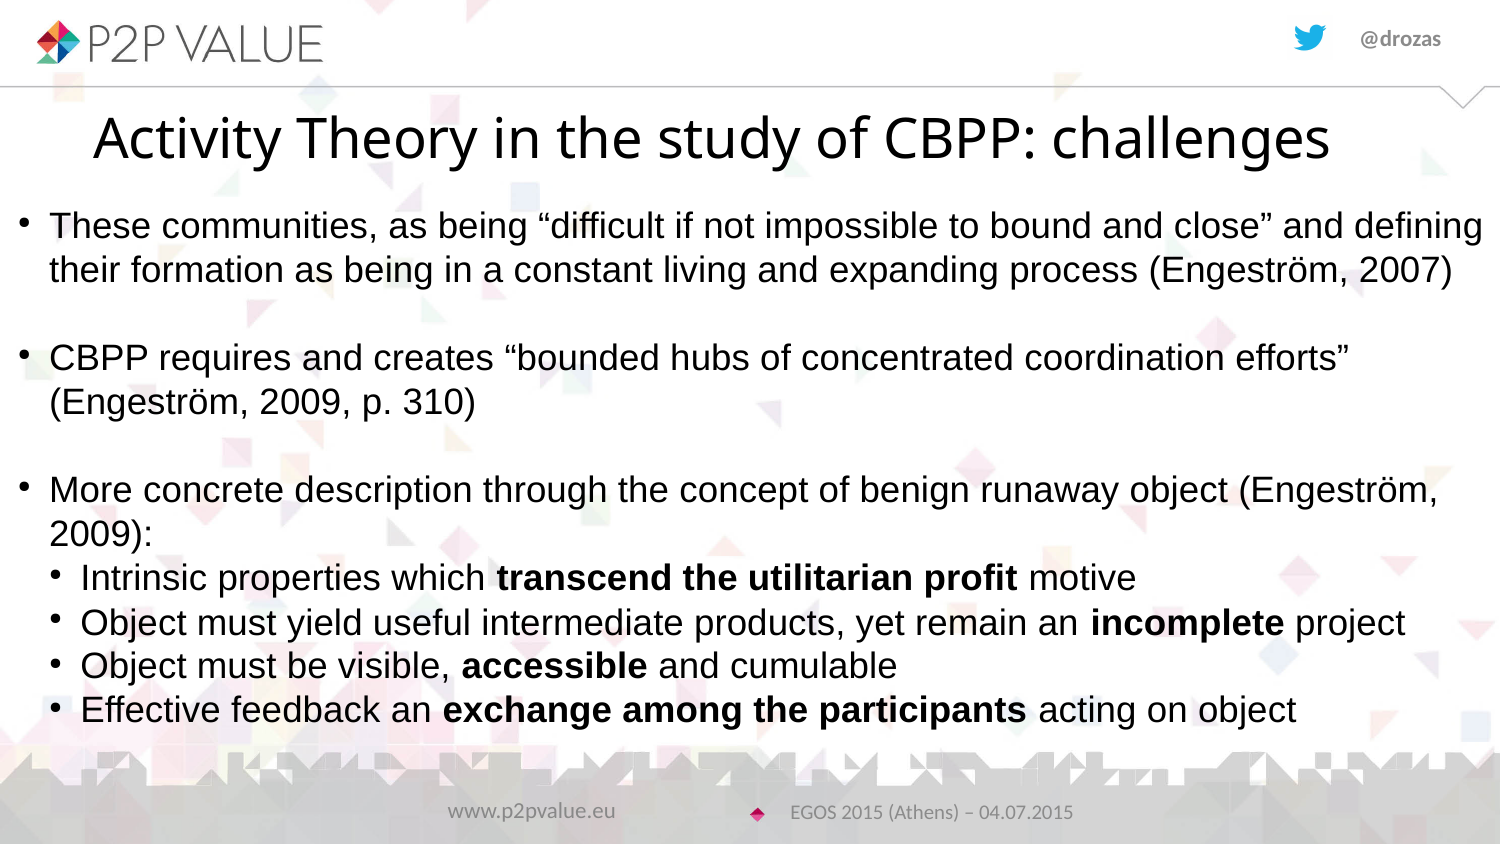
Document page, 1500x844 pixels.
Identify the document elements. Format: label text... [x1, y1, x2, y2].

picture [0, 0, 1500, 844]
title Activity Theory in the study of CBPP: challenges [60, 92, 1366, 181]
text_box www.p2pvalue.eu [441, 789, 660, 829]
text_box @drozas [1333, 15, 1455, 60]
subtitle These communities, as being “difficult if not impossible to bound and close” and defining their formation as being in a constant living and expanding process (Engeström, 2007) CBPP requires and creates “bounded hubs of concentrated coordination efforts” (Engeström, 2009, p. 310) More concrete description through the concept of benign runaway object (Engeström, 2009): Intrinsic properties which transcend the utilitarian profit motive Object must yield useful intermediate products, yet remain an incomplete project Object must be visible, accessible and cumulable Effective feedback an exchange among the participants acting on object [4, 195, 1500, 781]
text_box EGOS 2015 (Athens) – 04.07.2015 [777, 788, 1470, 834]
